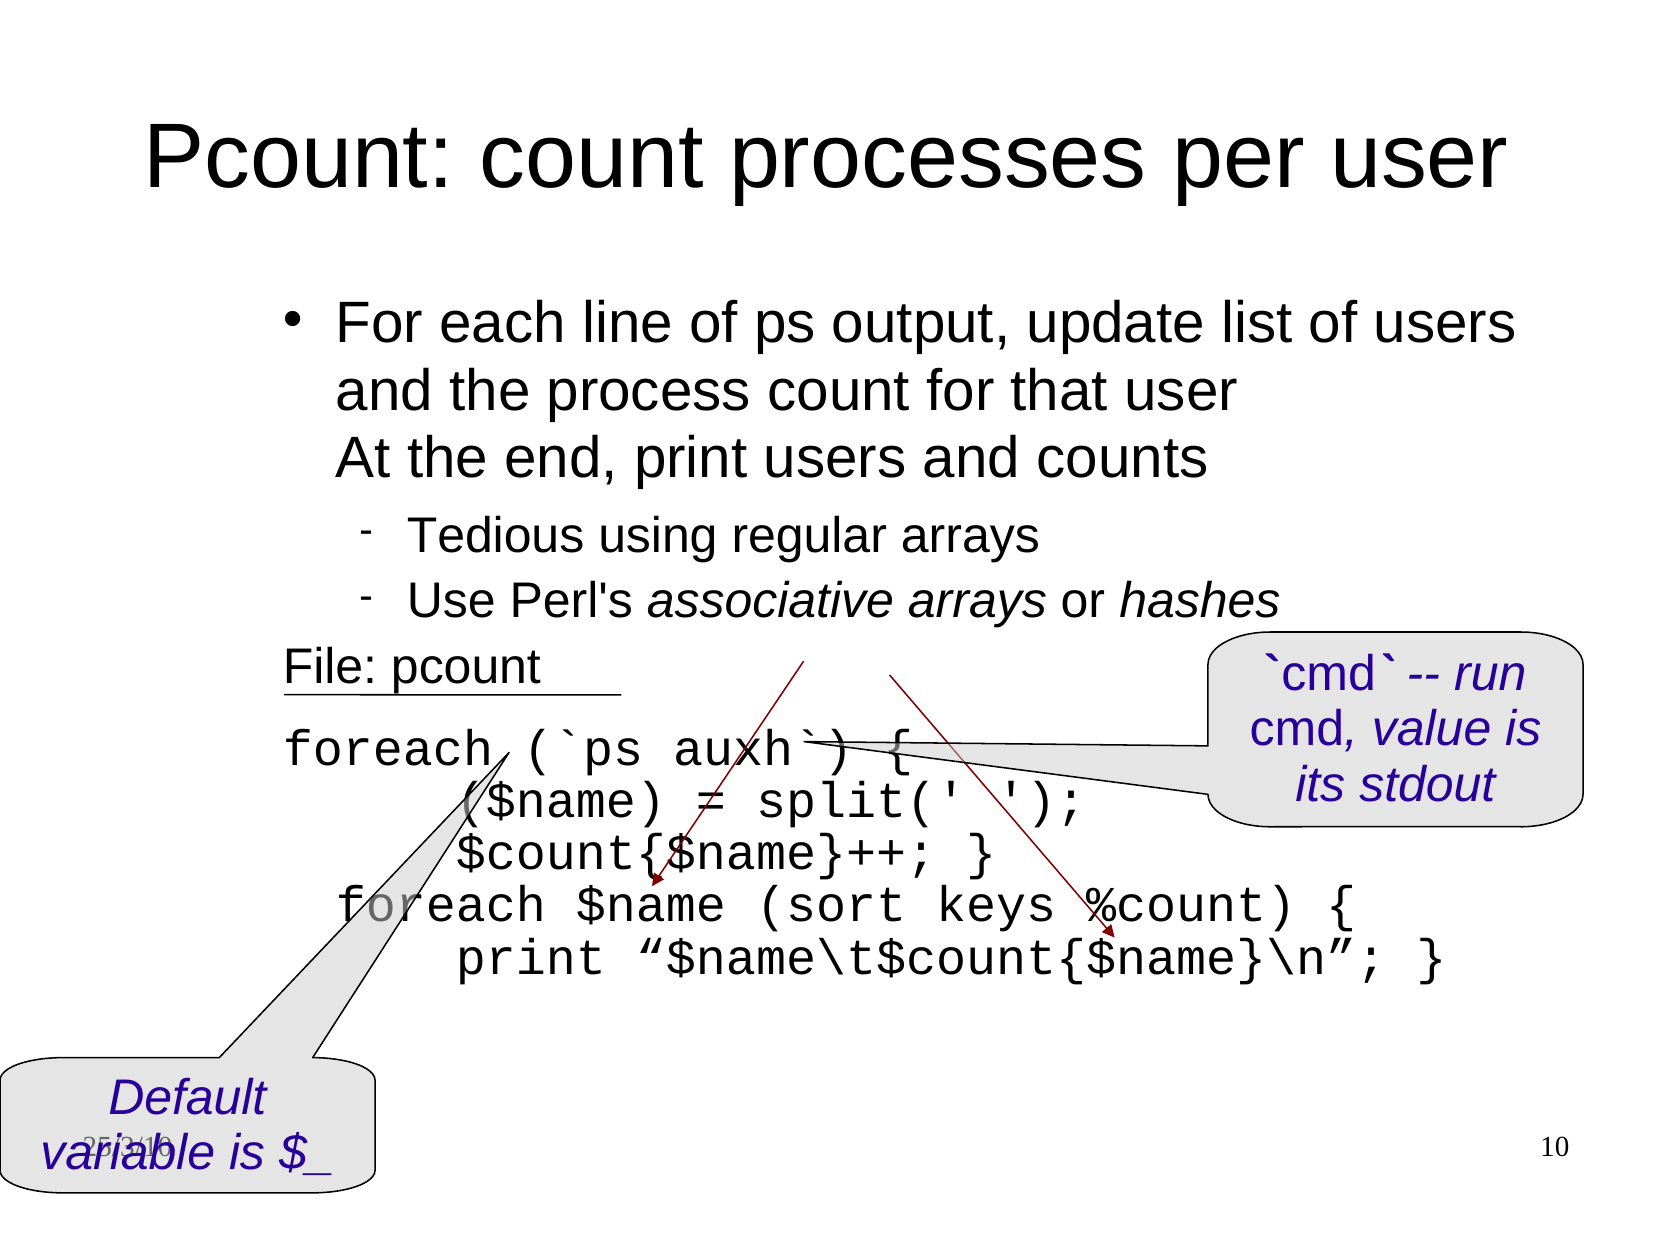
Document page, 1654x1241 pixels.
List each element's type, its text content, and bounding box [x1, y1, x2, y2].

list For each line of ps output, update list of users and the process count for that user At the end, print users and counts Tedious using regular arrays Use Perl's associative arrays or hashes File: pcount foreach (`ps auxh`) { ($name) = split(' '); $count{$name}++; } foreach $name (sort keys %count) { print “$name\t$count{$name}\n”; } [265, 287, 1574, 1093]
title Pcount: count processes per user [82, 56, 1571, 250]
text_box Default variable is $_ [0, 752, 510, 1193]
text_box `cmd` -- run cmd, value is its stdout [804, 632, 1584, 827]
